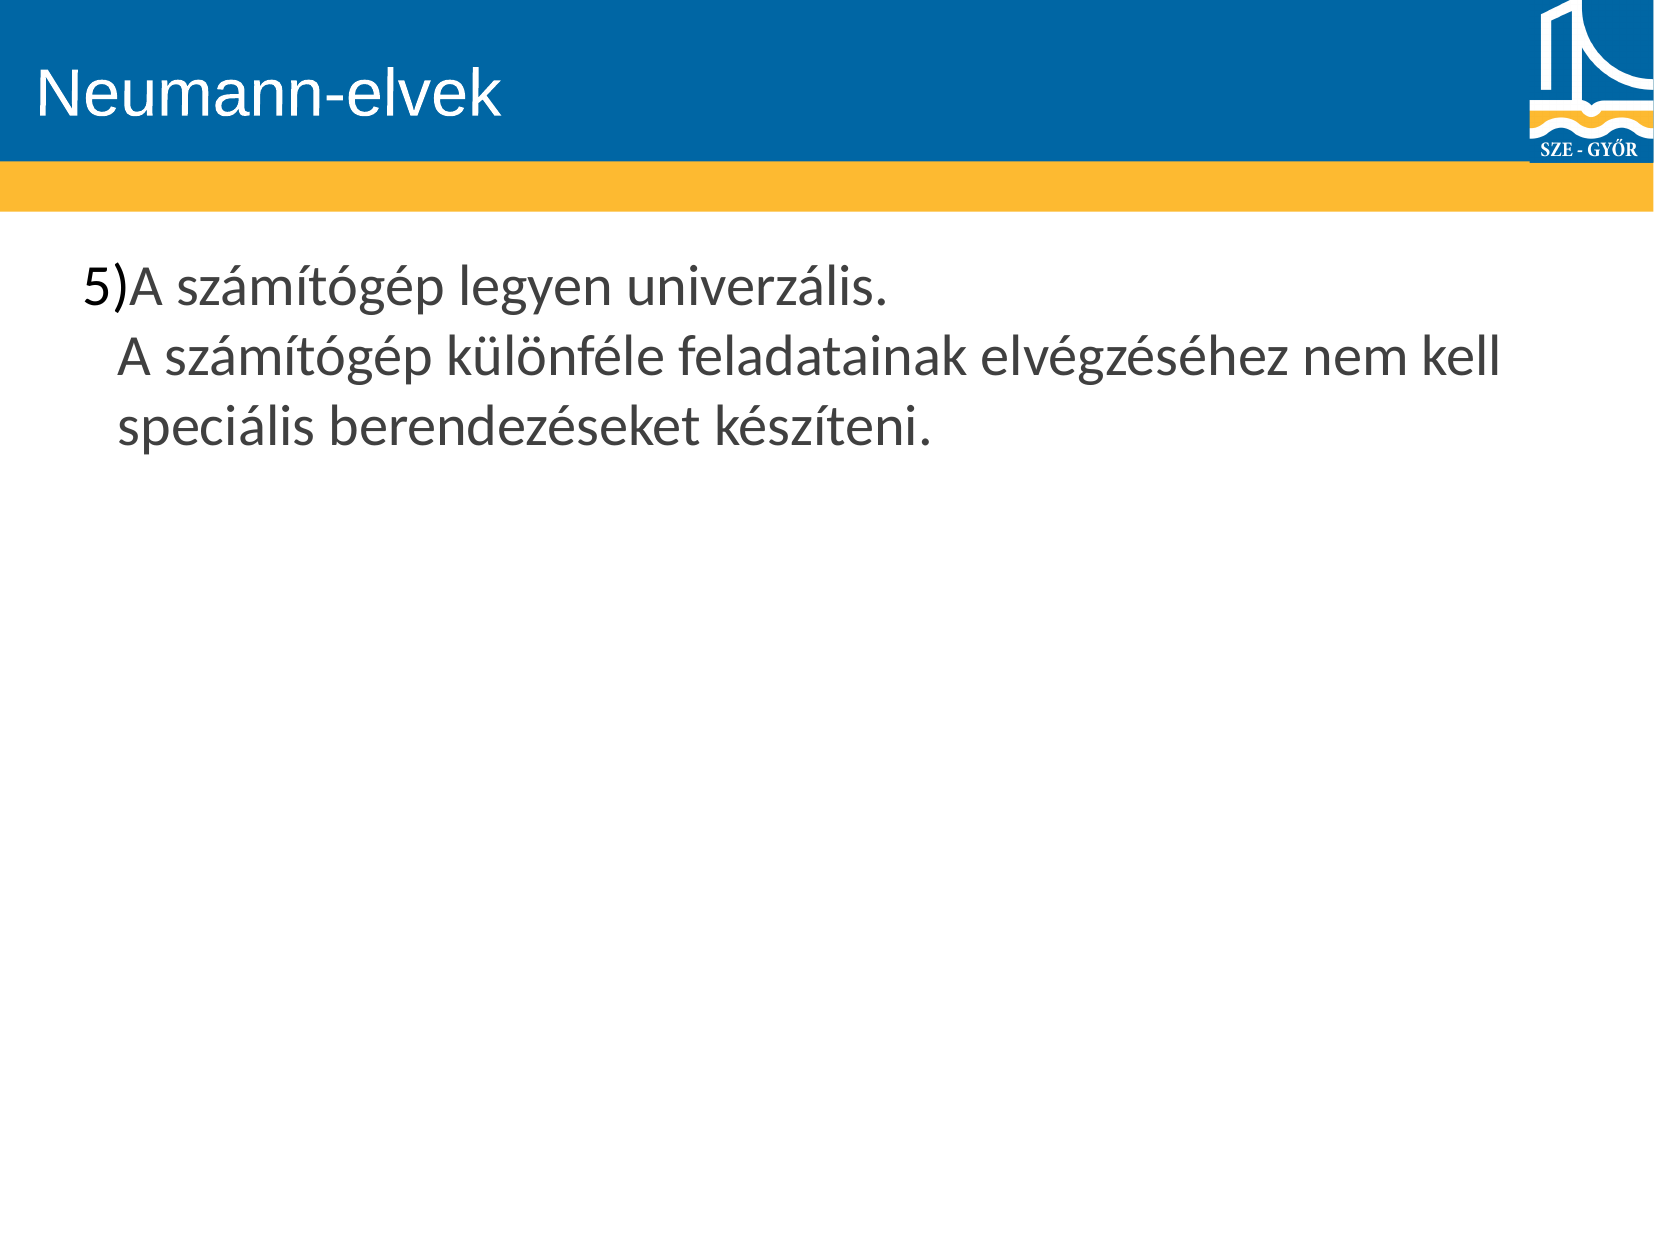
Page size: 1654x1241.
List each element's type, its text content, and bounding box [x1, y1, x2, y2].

text_box Neumann-elvek [34, 48, 1524, 144]
picture [1529, 0, 1654, 163]
text_box A számítógép legyen univerzális. A számítógép különféle feladatainak elvégzéséhez nem kell speciális berendezéseket készíteni. [82, 247, 1571, 1198]
